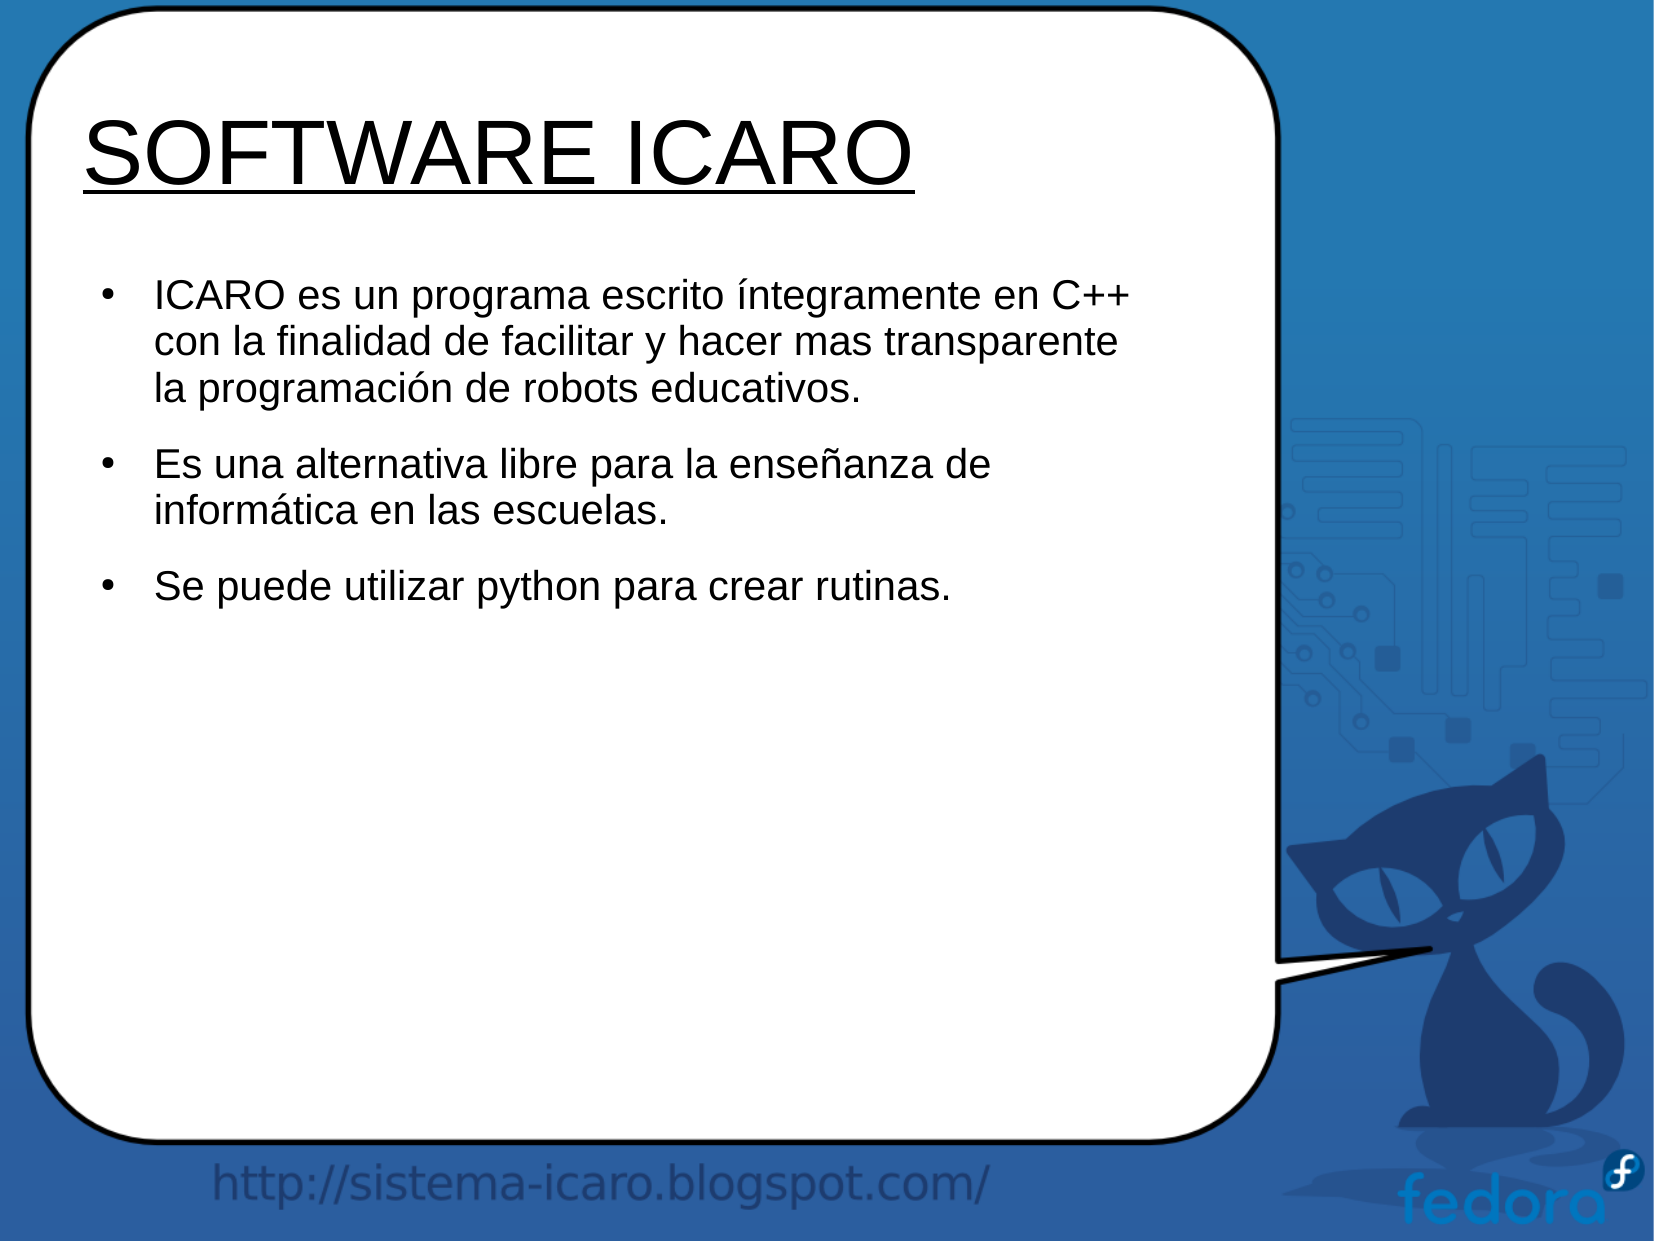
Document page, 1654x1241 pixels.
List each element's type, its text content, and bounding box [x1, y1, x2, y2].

title SOFTWARE ICARO [82, 49, 1571, 257]
list ICARO es un programa escrito íntegramente en C++ con la finalidad de facilitar y hacer mas transparente la programación de robots educativos. Es una alternativa libre para la enseñanza de informática en las escuelas. Se puede utilizar python para crear rutinas. [82, 271, 1152, 1040]
picture [0, 0, 1654, 1241]
